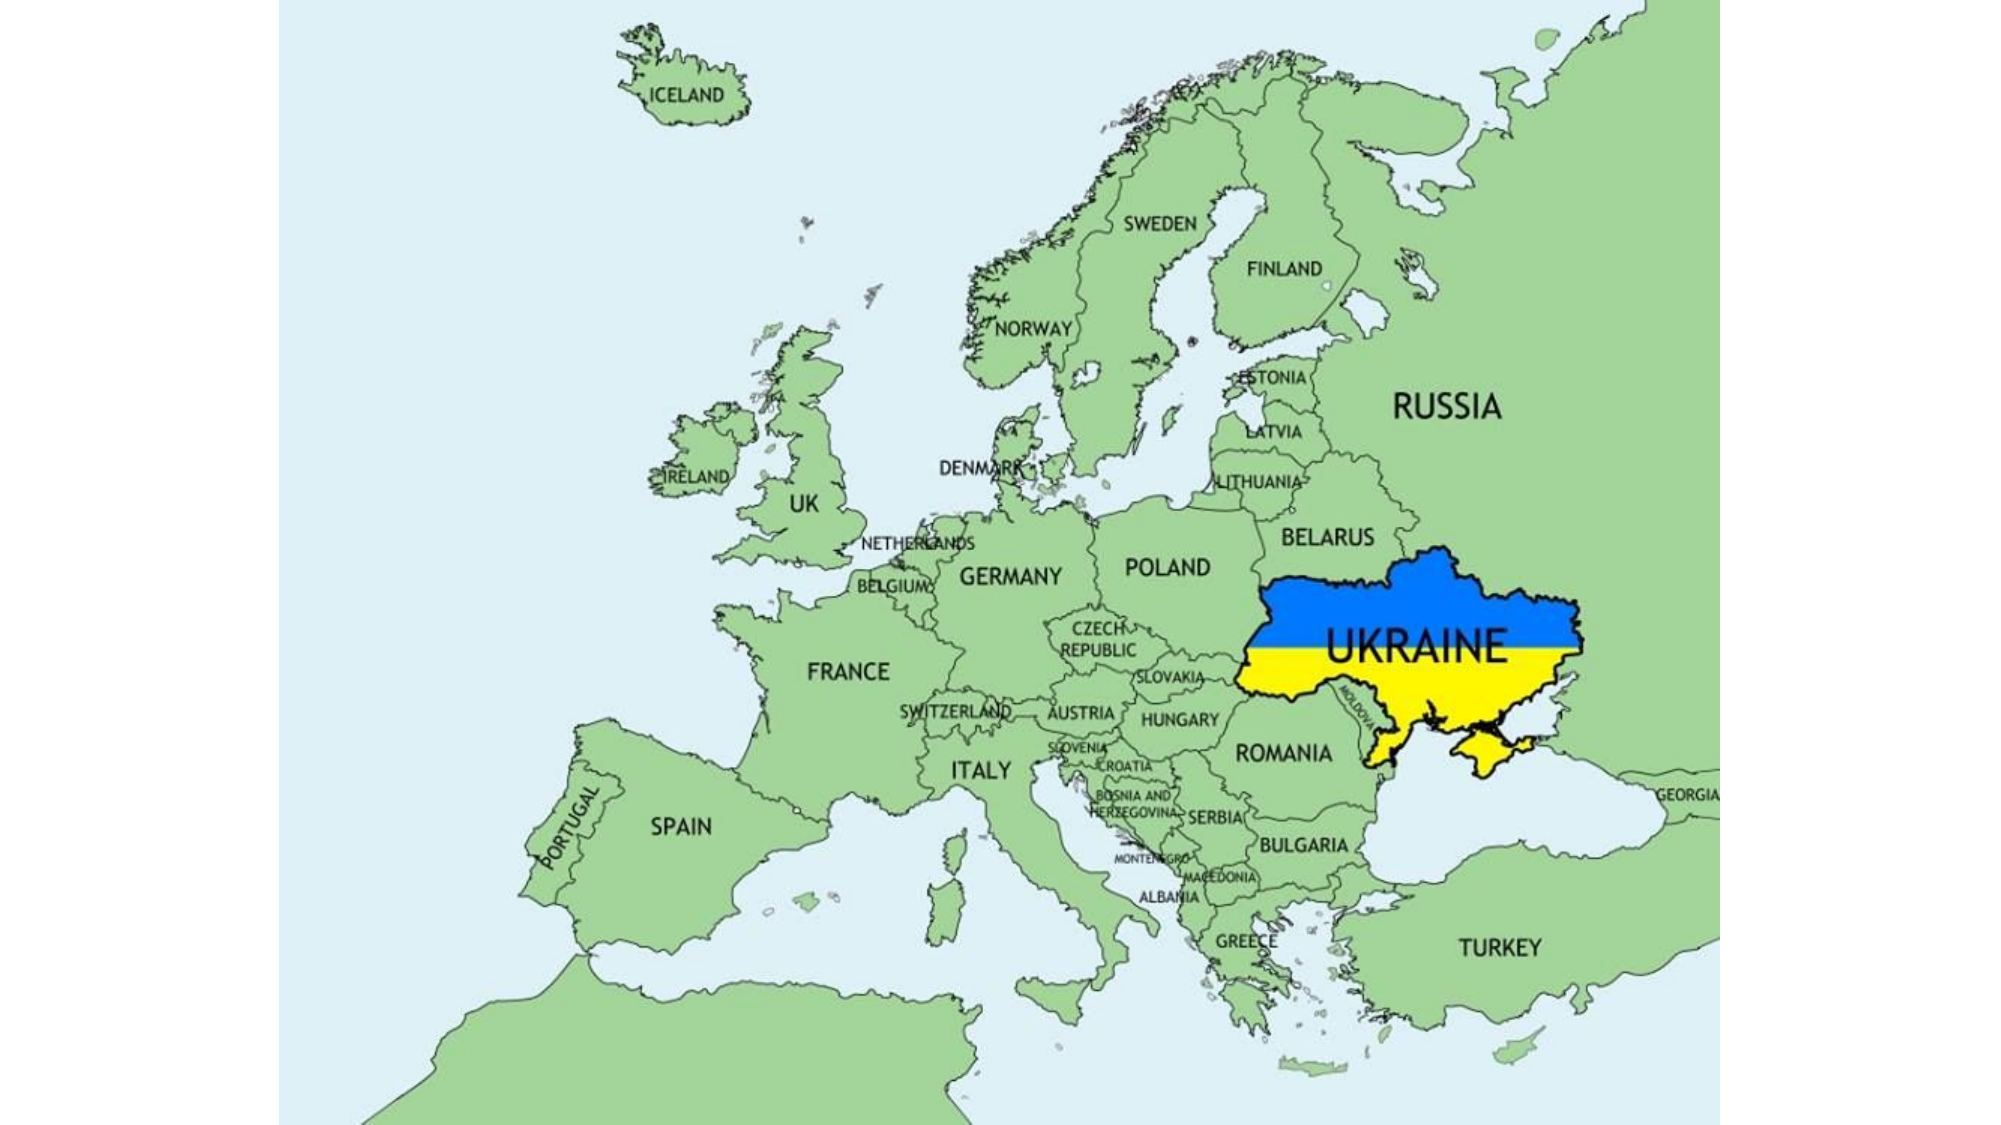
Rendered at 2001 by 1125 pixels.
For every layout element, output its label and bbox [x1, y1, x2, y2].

picture [279, 0, 1720, 1125]
